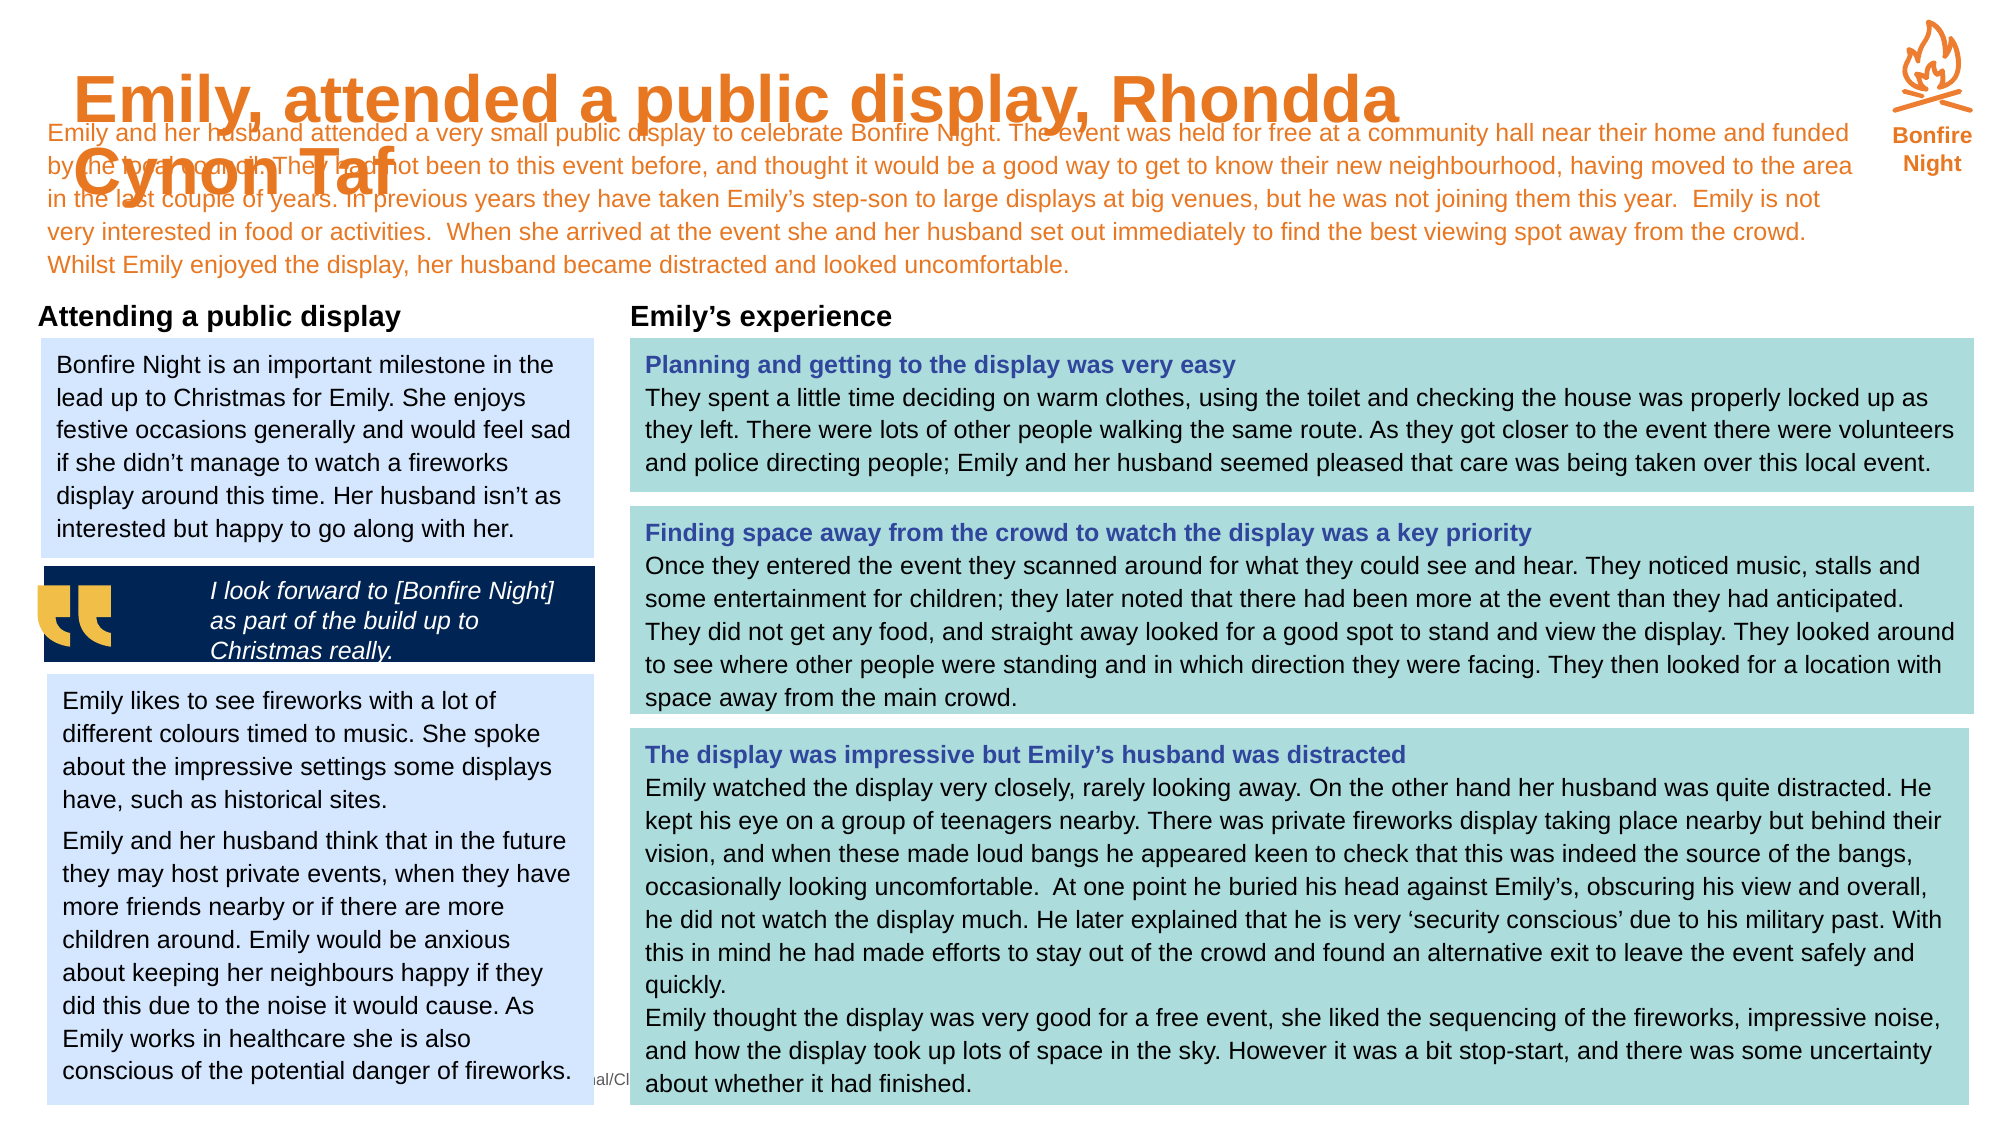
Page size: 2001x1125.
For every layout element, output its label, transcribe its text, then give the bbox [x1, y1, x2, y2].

text_box Emily and her husband attended a very small public display to celebrate Bonfire Night. The event was held for free at a community hall near their home and funded by the local council. They had not been to this event before, and thought it would be a good way to get to know their new neighbourhood, having moved to the area in the last couple of years. In previous years they have taken Emily’s step-son to large displays at big venues, but he was not joining them this year. Emily is not very interested in food or activities. When she arrived at the event she and her husband set out immediately to find the best viewing spot away from the crowd. Whilst Emily enjoyed the display, her husband became distracted and looked uncomfortable. [33, 106, 1874, 291]
text_box [1892, 88, 1973, 113]
text_box Emily likes to see fireworks with a lot of different colours timed to music. She spoke about the impressive settings some displays have, such as historical sites. Emily and her husband think that in the future they may host private events, when they have more friends nearby or if there are more children around. Emily would be anxious about keeping her neighbours happy if they did this due to the noise it would cause. As Emily works in healthcare she is also conscious of the potential danger of fireworks. [47, 674, 594, 1105]
text_box Emily’s experience [630, 294, 1420, 331]
title Emily, attended a public display, Rhondda Cynon Taf [45, 7, 1760, 106]
text_box [37, 585, 71, 647]
text_box Bonfire Night [1865, 113, 2000, 185]
text_box [1902, 19, 1962, 92]
text_box [78, 585, 111, 647]
text_box Planning and getting to the display was very easy They spent a little time deciding on warm clothes, using the toilet and checking the house was properly locked up as they left. There were lots of other people walking the same route. As they got closer to the event there were volunteers and police directing people; Emily and her husband seemed pleased that care was being taken over this local event. [630, 338, 1974, 492]
text_box Bonfire Night is an important milestone in the lead up to Christmas for Emily. She enjoys festive occasions generally and would feel sad if she didn’t manage to watch a fireworks display around this time. Her husband isn’t as interested but happy to go along with her. [41, 338, 594, 558]
text_box Finding space away from the crowd to watch the display was a key priority Once they entered the event they scanned around for what they could see and hear. They noticed music, stalls and some entertainment for children; they later noted that there had been more at the event than they had anticipated. They did not get any food, and straight away looked for a good spot to stand and view the display. They looked around to see where other people were standing and in which direction they were facing. They then looked for a location with space away from the main crowd. [630, 506, 1974, 714]
text_box The display was impressive but Emily’s husband was distracted Emily watched the display very closely, rarely looking away. On the other hand her husband was quite distracted. He kept his eye on a group of teenagers nearby. There was private fireworks display taking place nearby but behind their vision, and when these made loud bangs he appeared keen to check that this was indeed the source of the bangs, occasionally looking uncomfortable. At one point he buried his head against Emily’s, obscuring his view and overall, he did not watch the display much. He later explained that he is very ‘security conscious’ due to his military past. With this in mind he had made efforts to stay out of the crowd and found an alternative exit to leave the event safely and quickly. Emily thought the display was very good for a free event, she liked the sequencing of the fireworks, impressive noise, and how the display took up lots of space in the sky. However it was a bit stop-start, and there was some uncertainty about whether it had finished. [630, 728, 1969, 1105]
text_box Attending a public display [37, 294, 605, 331]
text_box I look forward to [Bonfire Night] as part of the build up to Christmas really. [45, 567, 594, 661]
